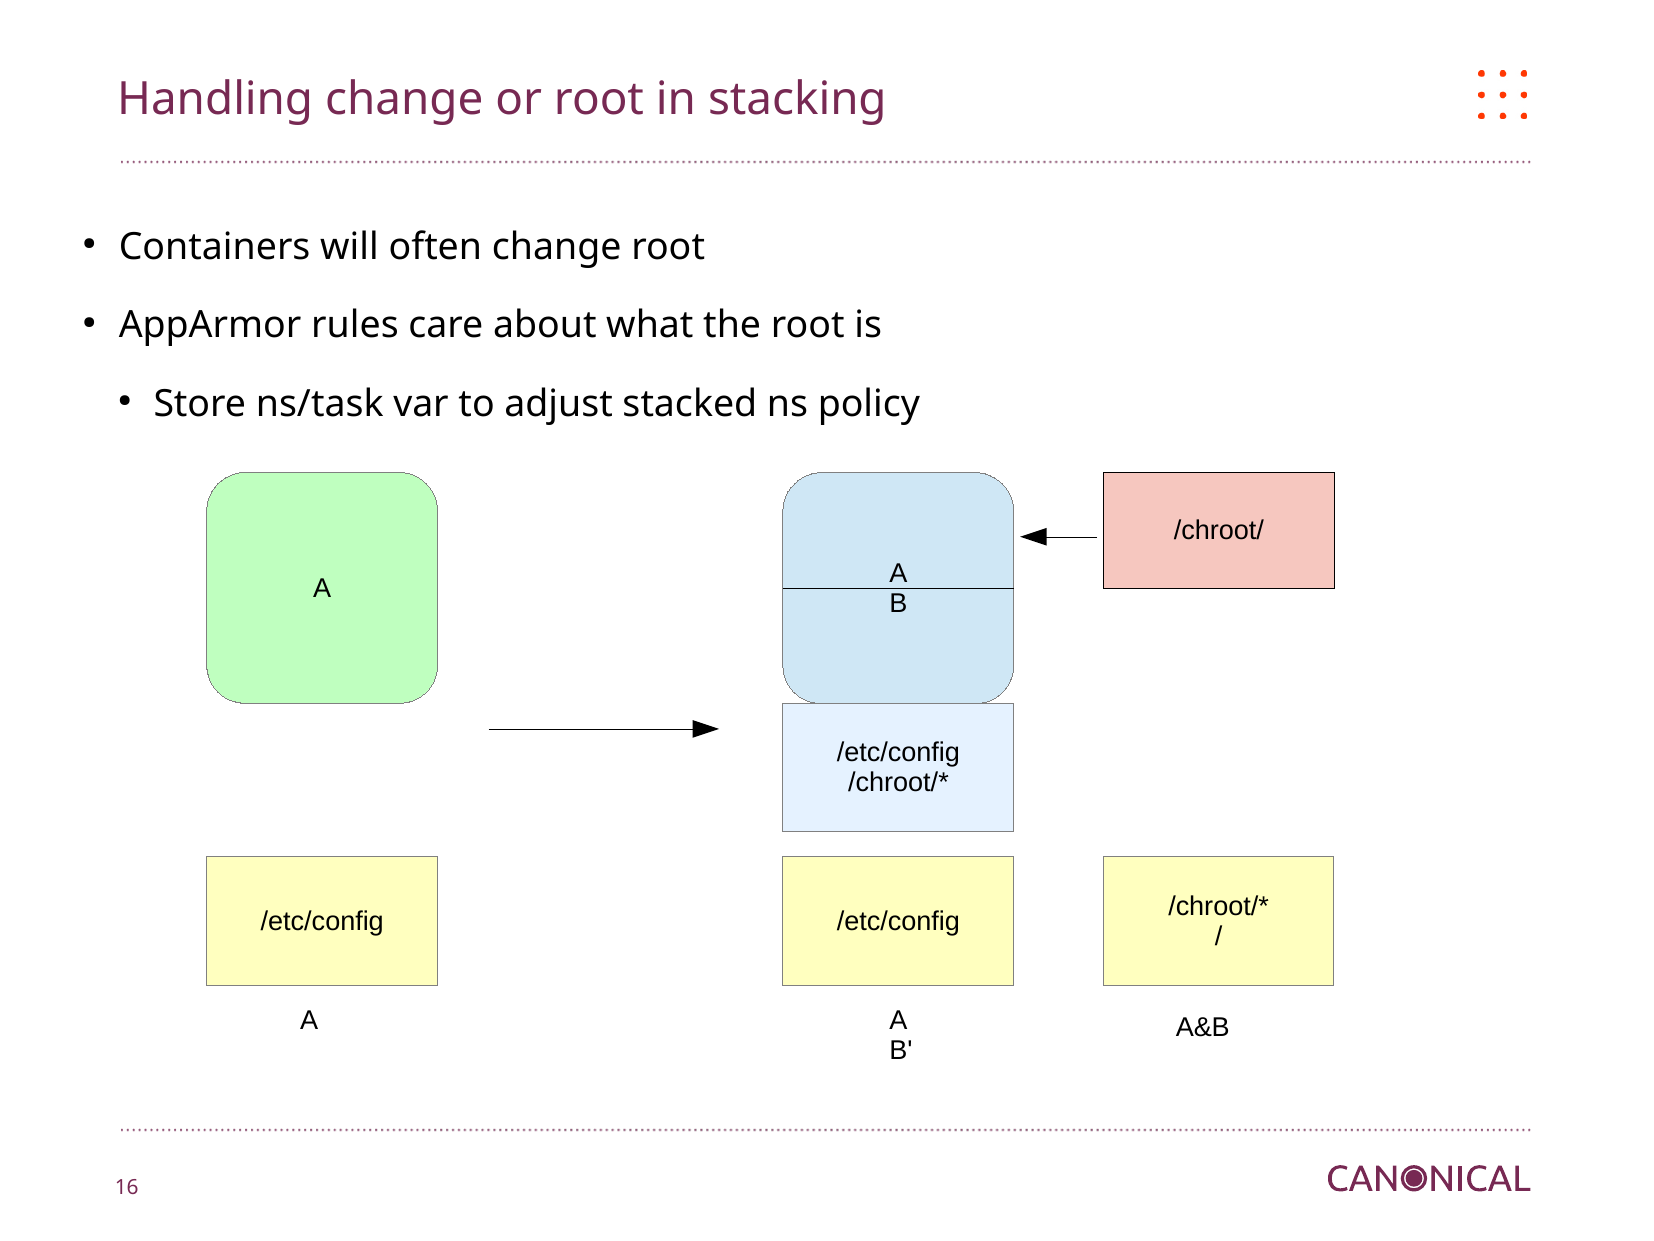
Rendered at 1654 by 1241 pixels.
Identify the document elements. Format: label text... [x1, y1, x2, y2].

picture [111, 1127, 1533, 1134]
text_box A B [782, 472, 1014, 703]
picture [111, 159, 1533, 166]
text_box A B' [874, 997, 966, 1127]
title Handling change or root in stacking [117, 71, 1447, 123]
text_box /etc/config /chroot/* [782, 703, 1014, 832]
text_box A [285, 997, 367, 1075]
text_box A [206, 472, 438, 704]
text_box /etc/config [782, 856, 1014, 986]
text_box /chroot/* / [1103, 856, 1334, 986]
list Containers will often change root AppArmor rules care about what the root is Store ns/task var to adjust stacked ns policy [82, 206, 1571, 1123]
text_box /chroot/ [1103, 472, 1335, 589]
text_box A&B [1161, 1004, 1304, 1082]
picture [1478, 70, 1527, 119]
text_box /etc/config [206, 856, 438, 986]
